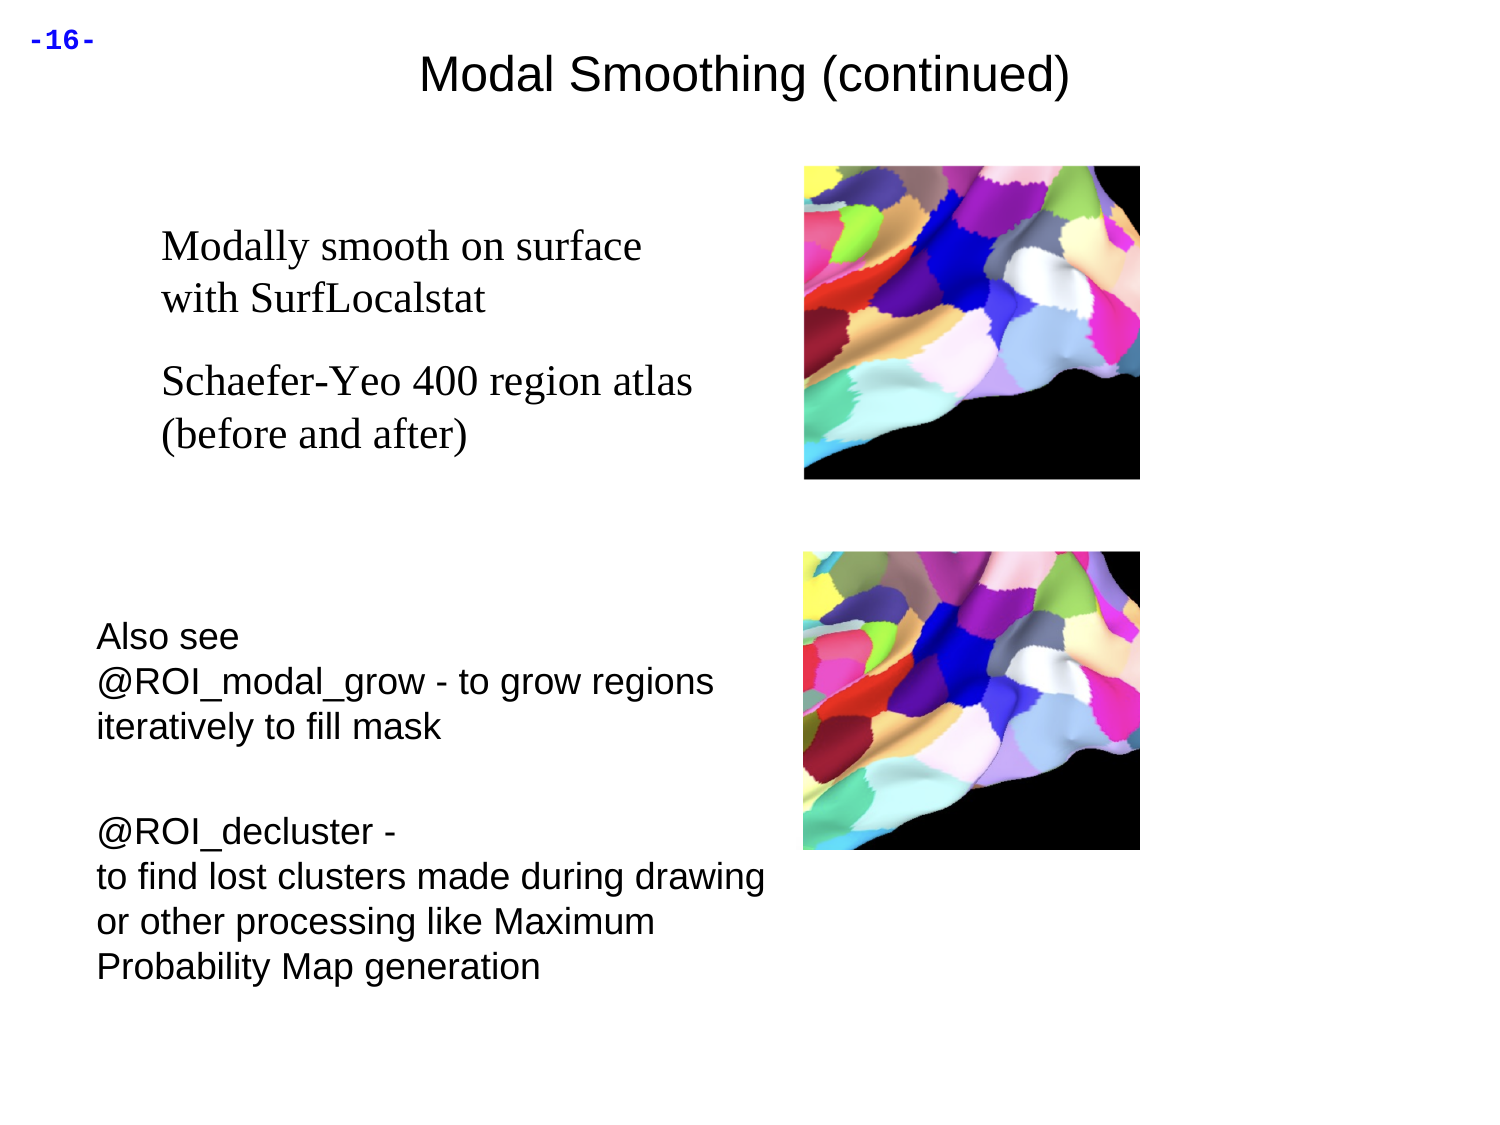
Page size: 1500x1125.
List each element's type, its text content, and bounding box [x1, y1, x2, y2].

text_box Modal Smoothing (continued) [403, 34, 1141, 133]
text_box Also see @ROI_modal_grow - to grow regions iteratively to fill mask @ROI_decluster - to find lost clusters made during drawing or other processing like Maximum Probability Map generation [81, 604, 797, 1029]
text_box Schaefer-Yeo 400 region atlas (before and after) [146, 344, 737, 465]
picture [796, 157, 1140, 850]
text_box Modally smooth on surface with SurfLocalstat [146, 208, 737, 329]
